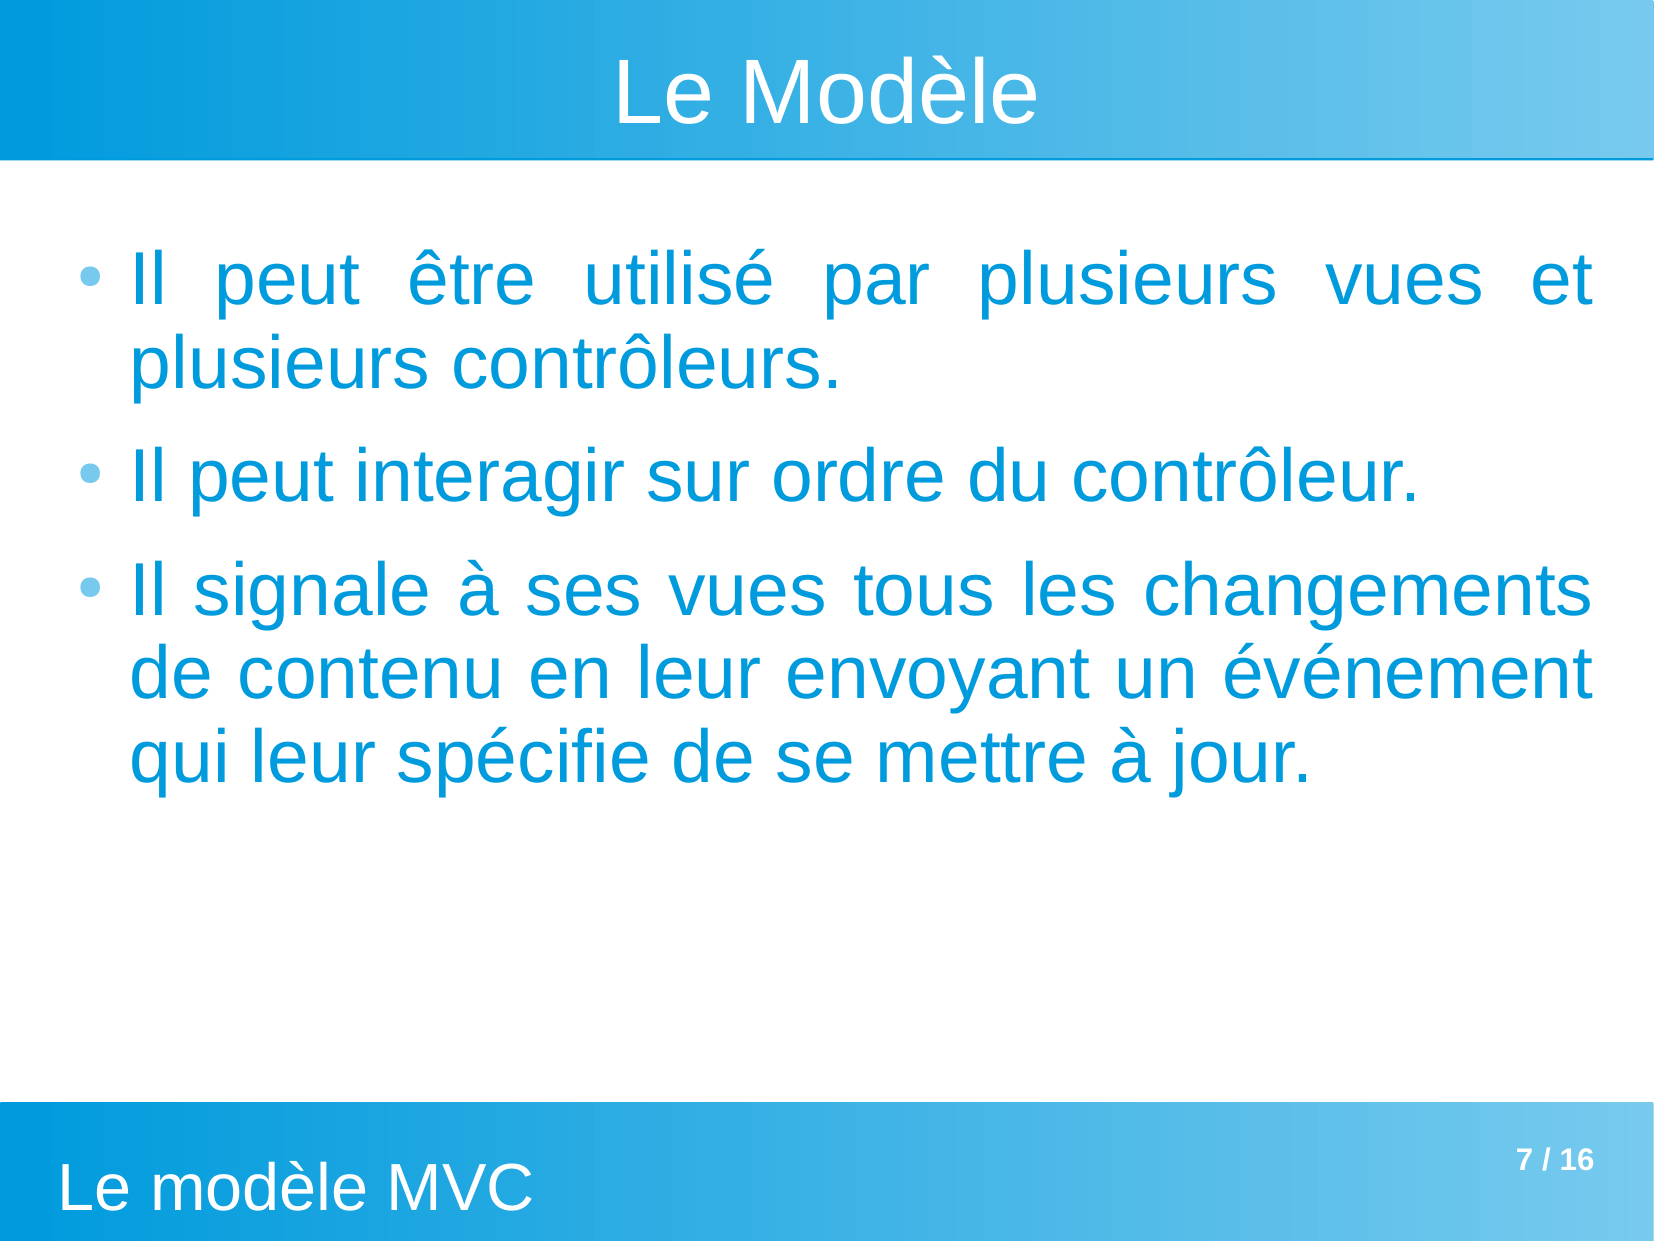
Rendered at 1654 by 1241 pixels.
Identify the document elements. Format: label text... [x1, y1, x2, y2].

list Il peut être utilisé par plusieurs vues et plusieurs contrôleurs. Il peut interagir sur ordre du contrôleur. Il signale à ses vues tous les changements de contenu en leur envoyant un événement qui leur spécifie de se mettre à jour. [59, 236, 1595, 1024]
title Le Modèle [59, 39, 1595, 144]
